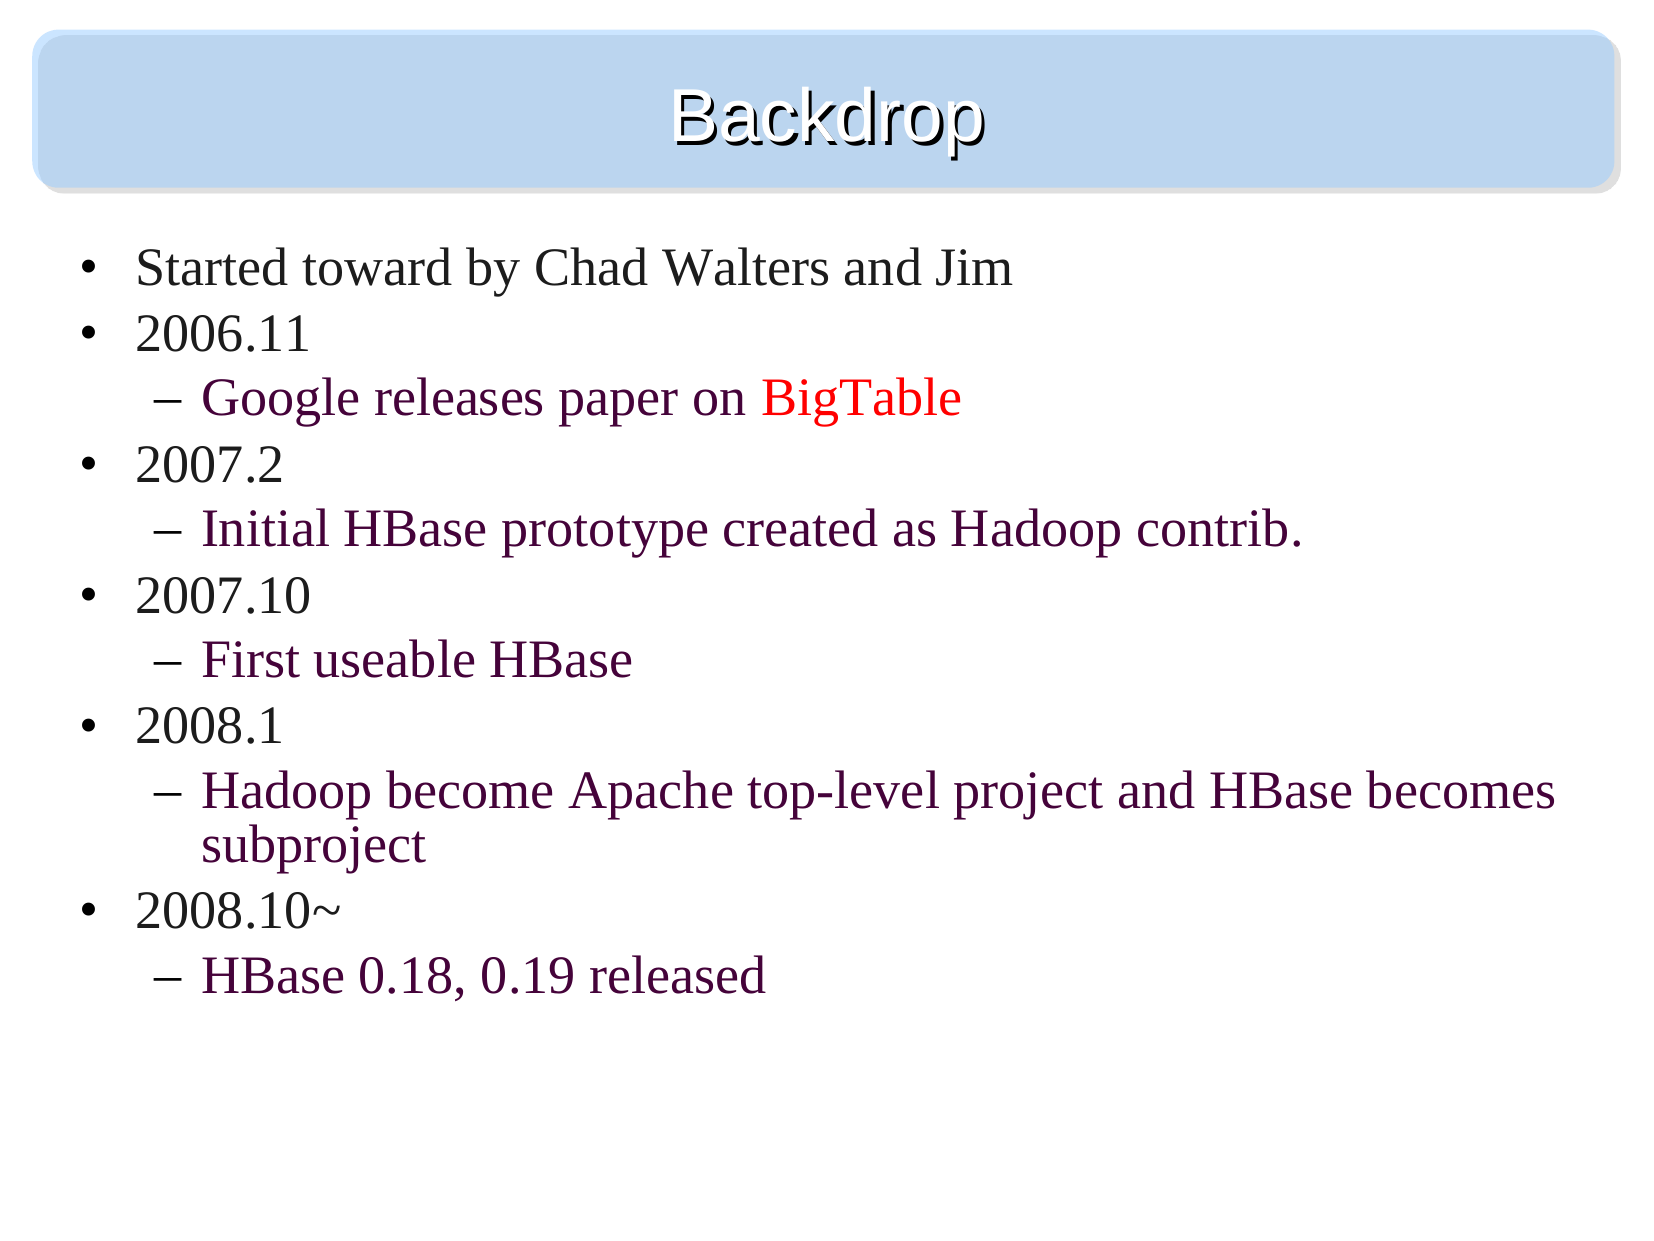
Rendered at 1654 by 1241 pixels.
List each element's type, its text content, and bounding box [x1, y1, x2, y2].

text_box [1530, 29, 1615, 188]
list Started toward by Chad Walters and Jim 2006.11 Google releases paper on BigTable 2007.2 Initial HBase prototype created as Hadoop contrib. 2007.10 First useable HBase 2008.1 Hadoop become Apache top-level project and HBase becomes subproject 2008.10~ HBase 0.18, 0.19 released [64, 234, 1600, 1053]
title Backdrop [123, 12, 1530, 219]
text_box [32, 29, 123, 188]
